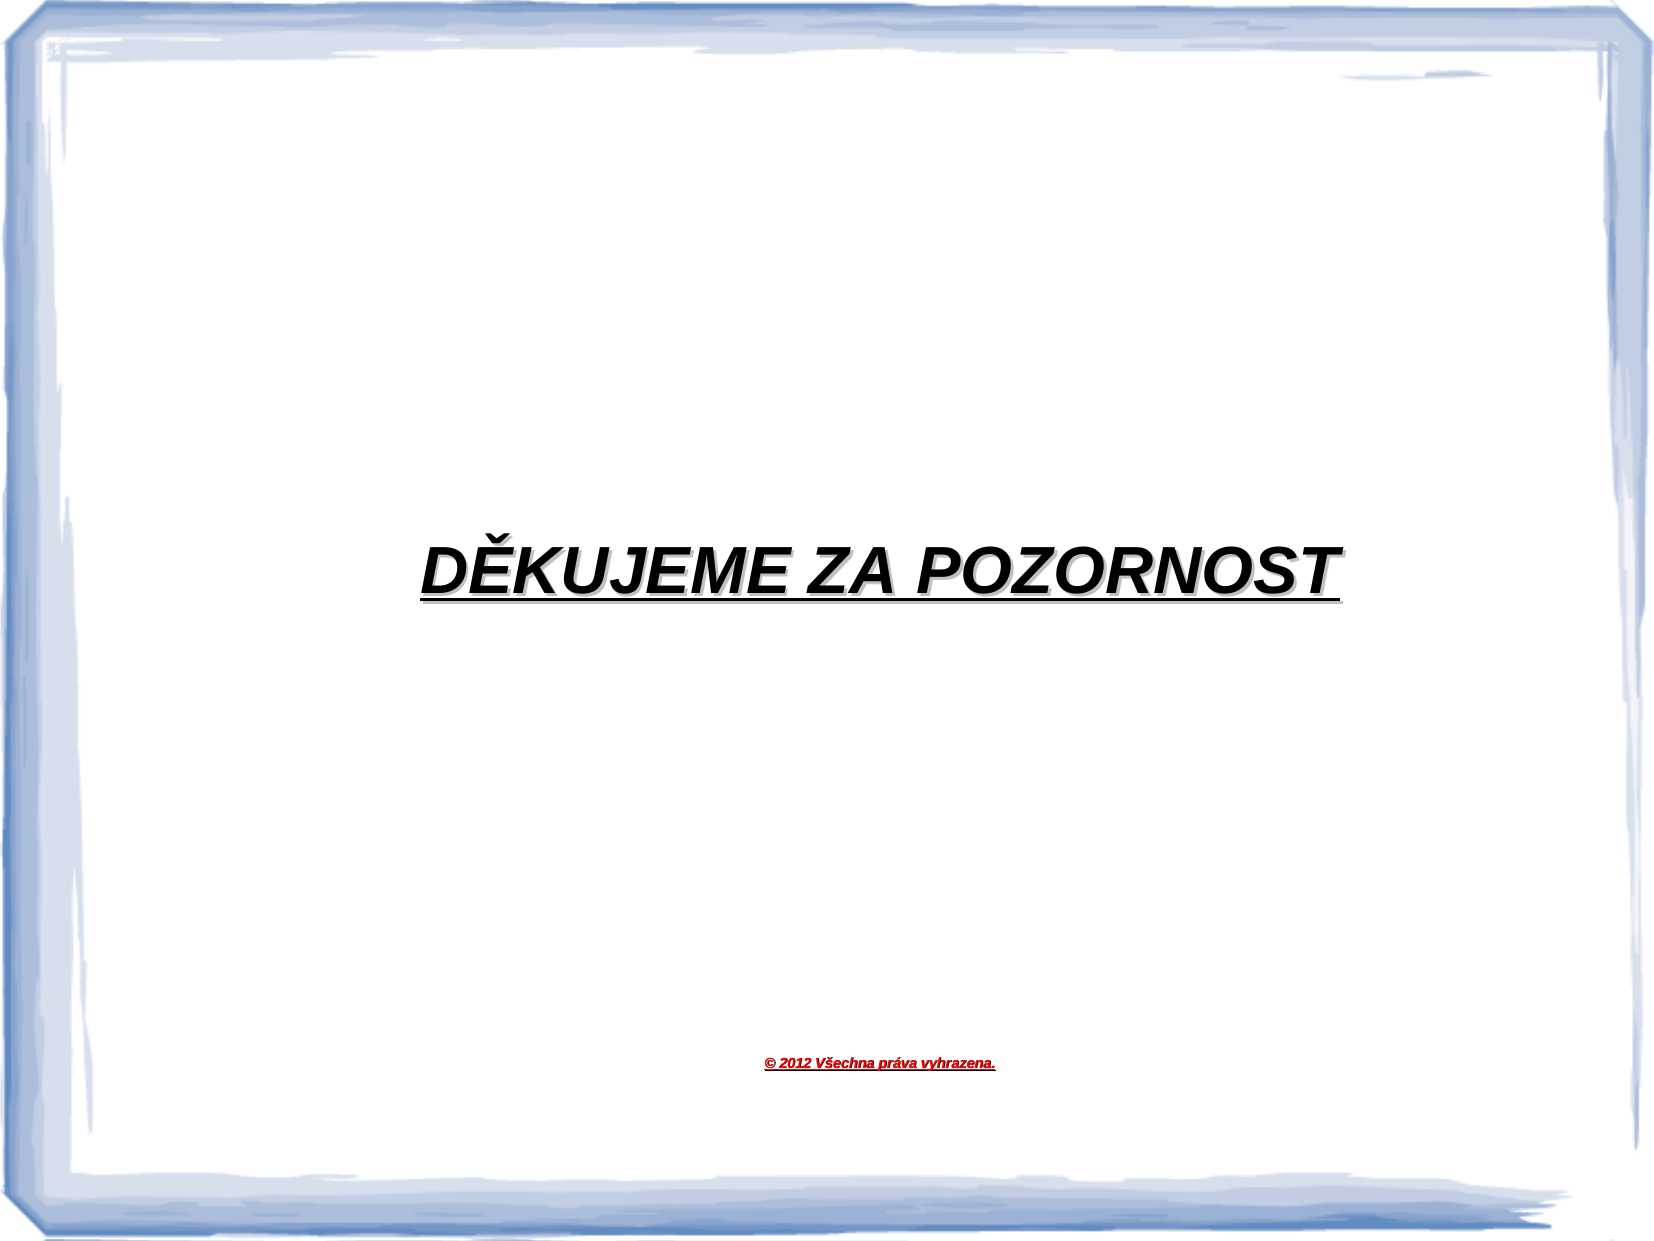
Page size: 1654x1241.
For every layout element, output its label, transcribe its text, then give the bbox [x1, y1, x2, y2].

list DĚKUJEME ZA POZORNOST © 2012 Všechna práva vyhrazena. [118, 324, 1571, 1144]
picture [0, 0, 1654, 1241]
